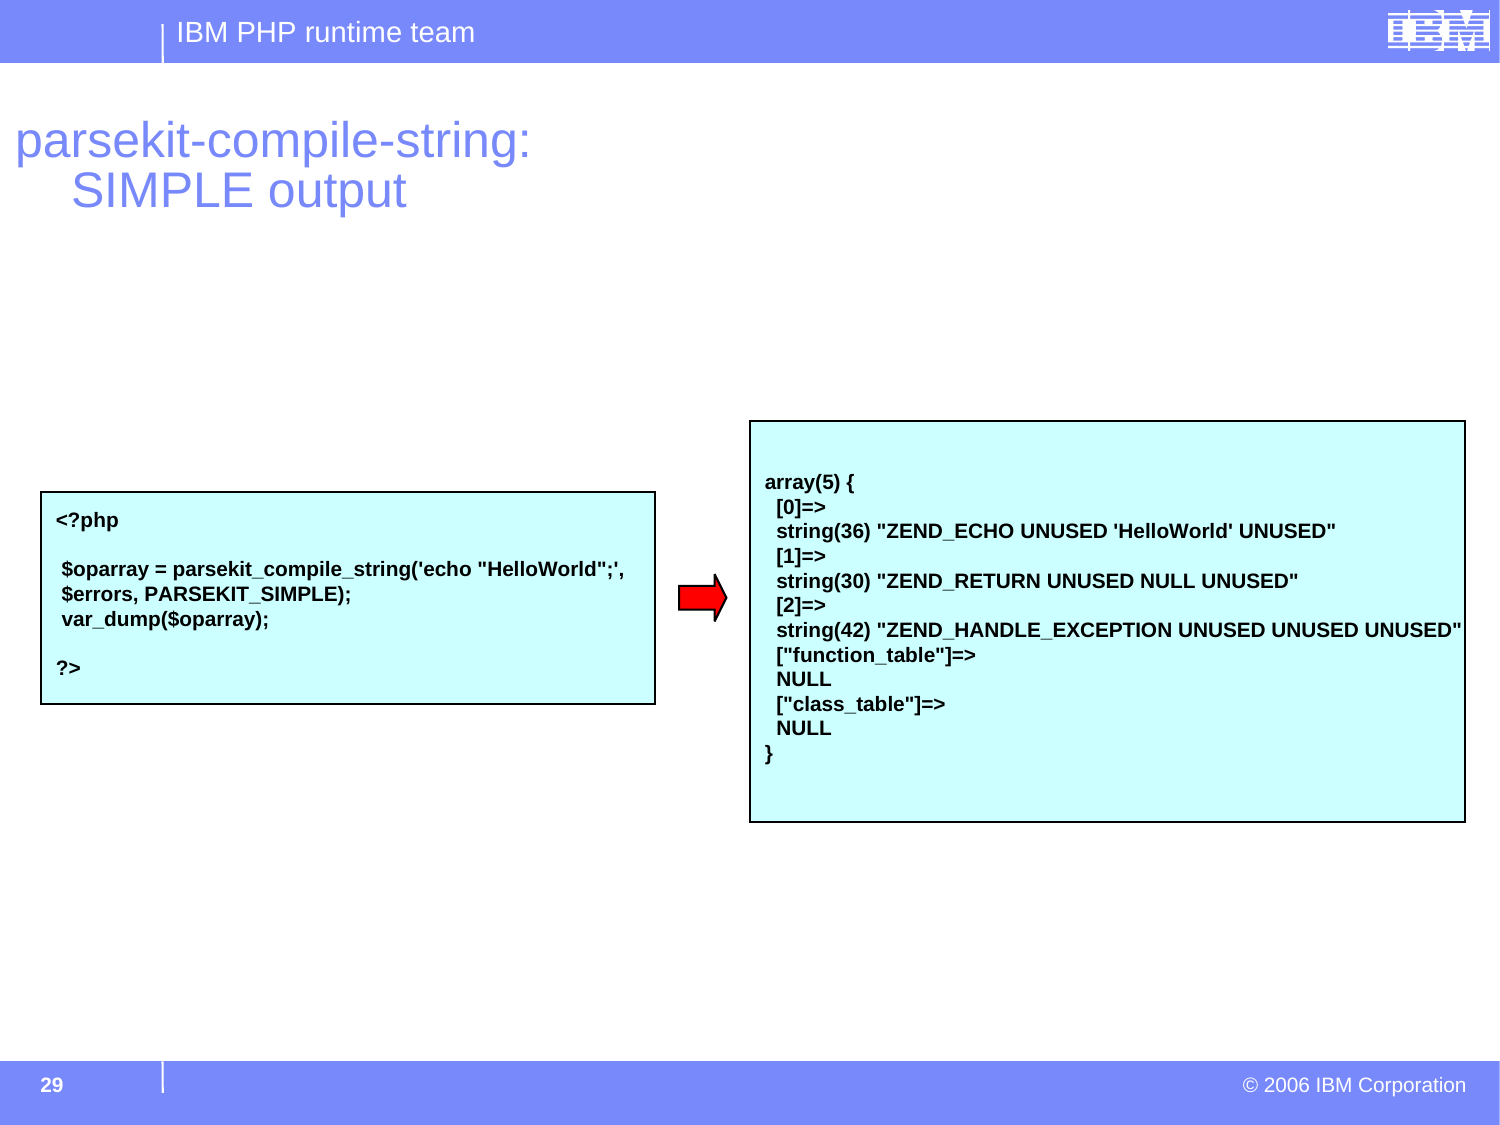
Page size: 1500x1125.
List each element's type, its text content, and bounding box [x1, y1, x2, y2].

text_box [679, 574, 727, 622]
text_box parsekit-compile-string: SIMPLE output [0, 101, 1353, 225]
text_box array(5) { [0]=> string(36) "ZEND_ECHO UNUSED 'HelloWorld' UNUSED" [1]=> string(30) "ZEND_RETURN UNUSED NULL UNUSED" [2]=> string(42) "ZEND_HANDLE_EXCEPTION UNUSED UNUSED UNUSED" ["function_table"]=> NULL ["class_table"]=> NULL } [749, 420, 1465, 823]
text_box <?php $oparray = parsekit_compile_string('echo "HelloWorld";', $errors, PARSEKIT_SIMPLE); var_dump($oparray); ?> [41, 491, 656, 705]
